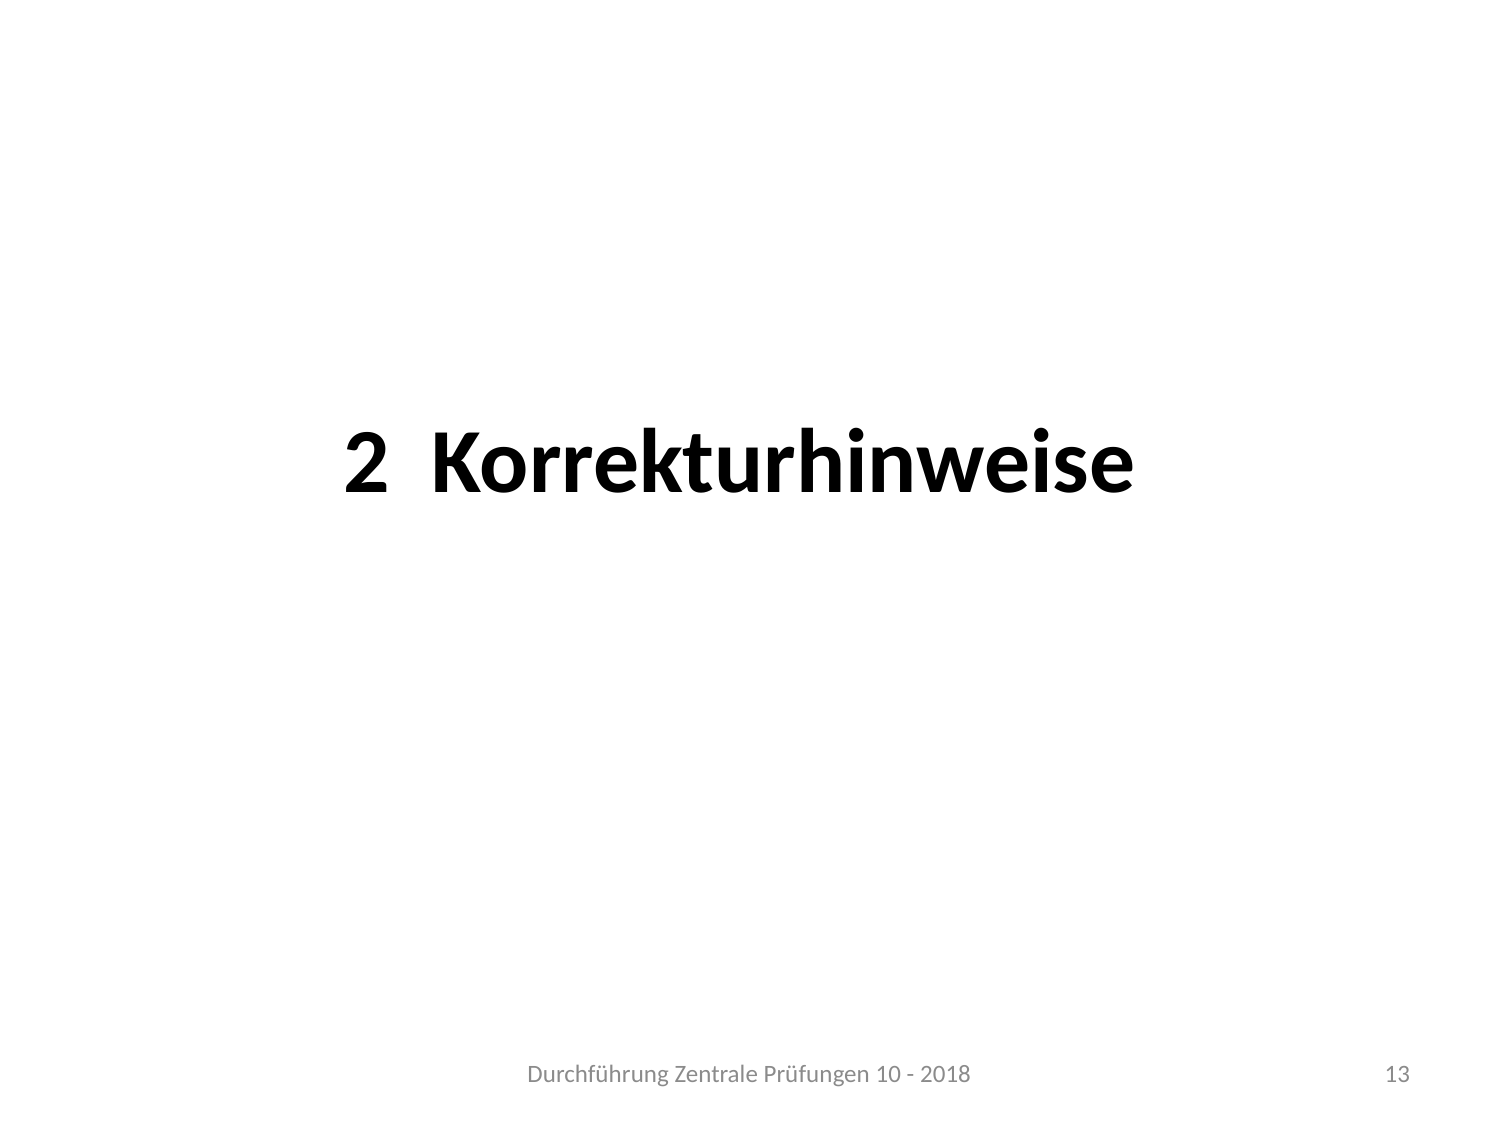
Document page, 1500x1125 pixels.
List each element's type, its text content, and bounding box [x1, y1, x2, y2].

footer Durchführung Zentrale Prüfungen 10 - 2018 [512, 1042, 988, 1103]
title 2 Korrekturhinweise [64, 361, 1415, 550]
slide_number <Foliennummer> [1074, 1042, 1425, 1103]
